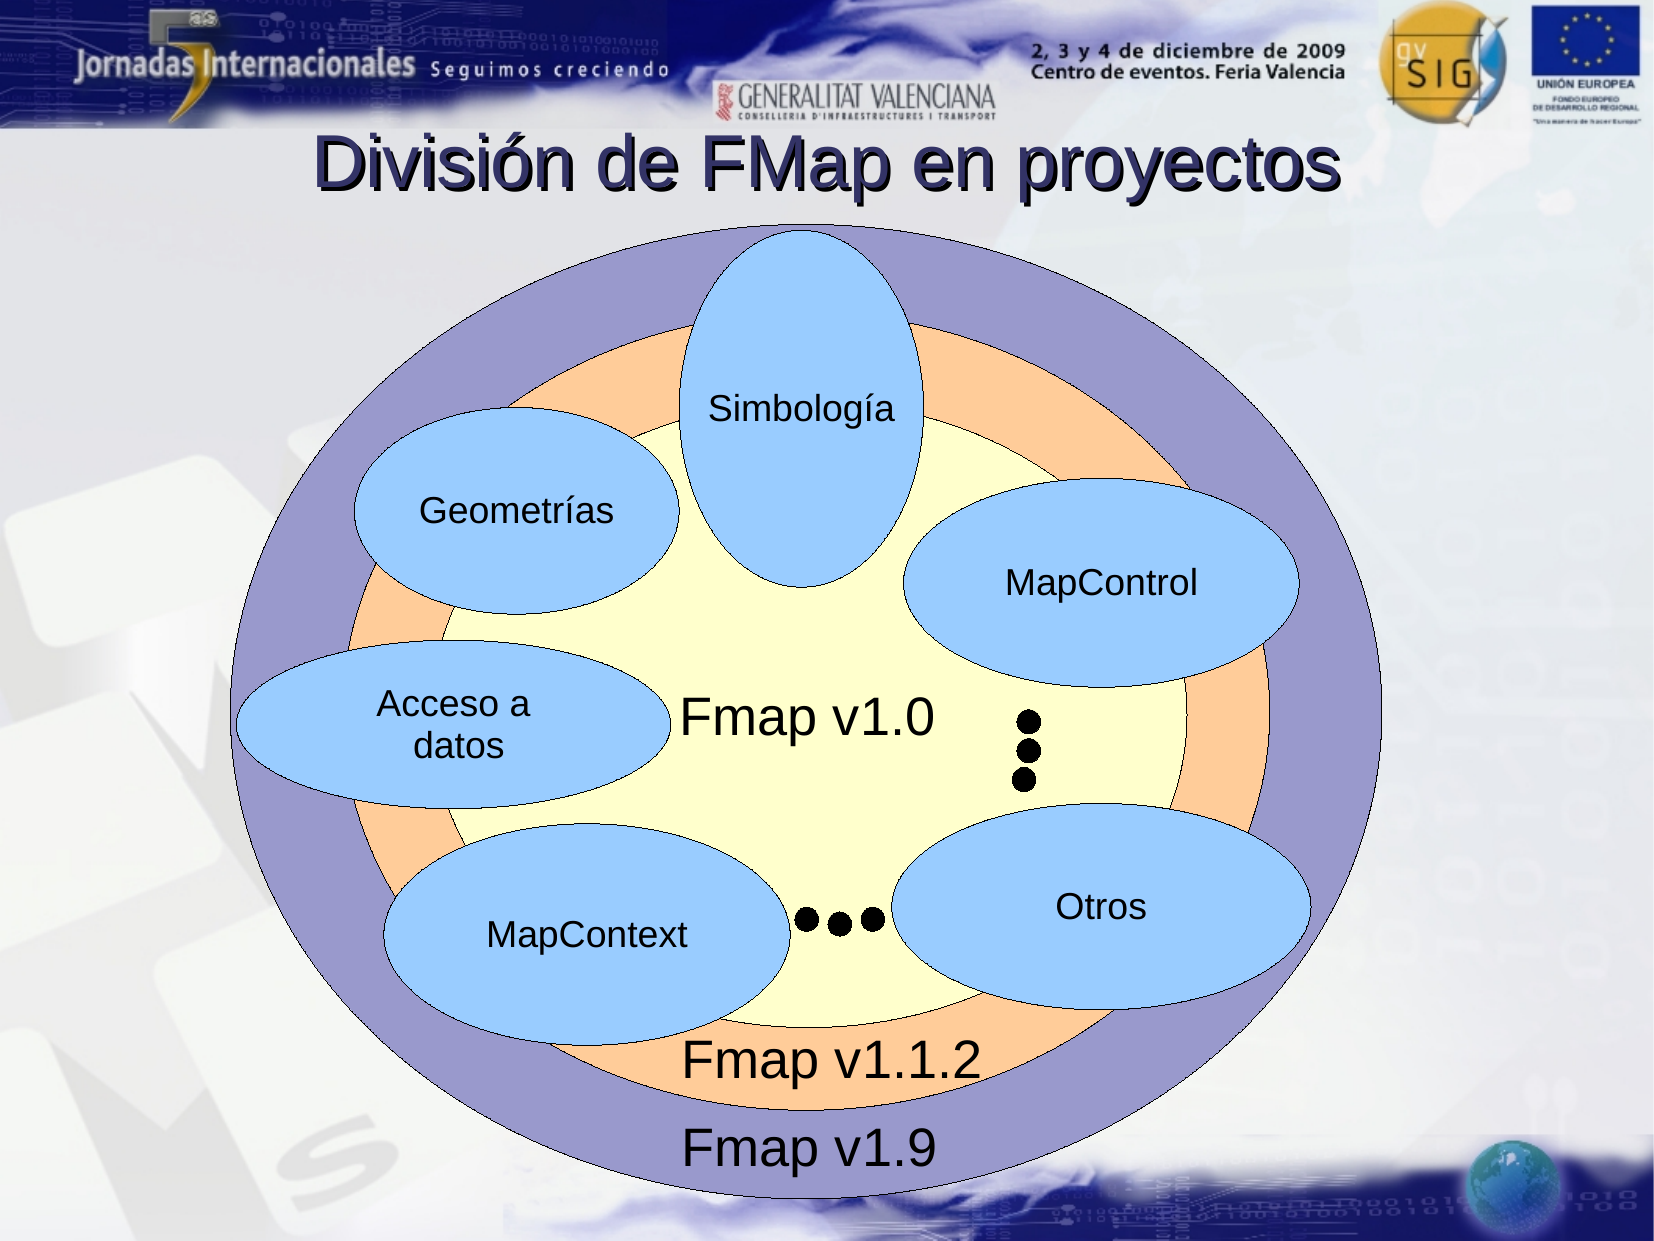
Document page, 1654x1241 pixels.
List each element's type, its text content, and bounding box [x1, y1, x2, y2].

text_box Fmap v1.1.2 [666, 1021, 999, 1098]
text_box Simbología [679, 230, 924, 588]
text_box Fmap v1.9 [666, 1110, 953, 1186]
text_box Geometrías [354, 407, 680, 615]
title División de FMap en proyectos [82, 47, 1571, 258]
text_box Otros [891, 803, 1312, 1010]
text_box MapContext [383, 823, 791, 1046]
text_box [230, 224, 1382, 1185]
picture [0, 0, 1654, 1241]
text_box Fmap v1.0 [664, 679, 957, 829]
text_box Acceso a datos [236, 640, 664, 809]
text_box MapControl [903, 478, 1300, 688]
text_box [674, 1186, 938, 1199]
